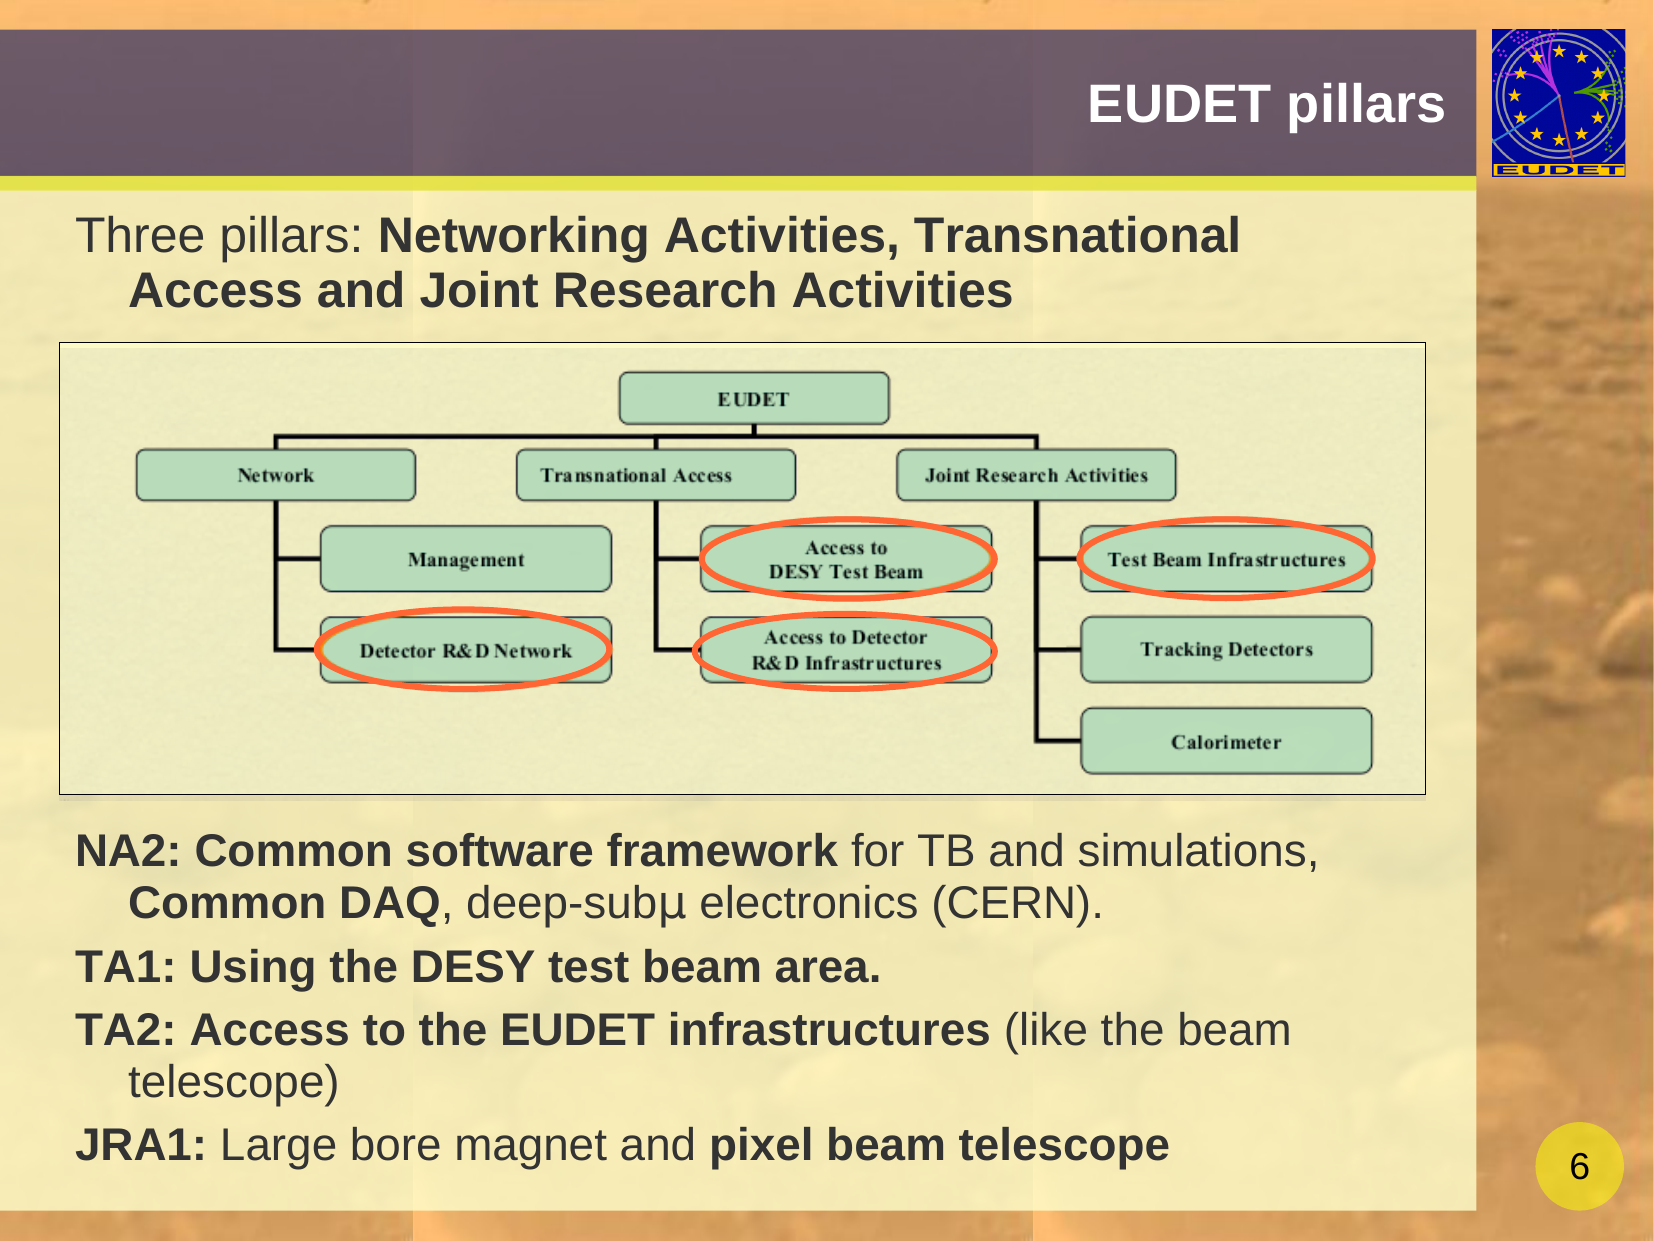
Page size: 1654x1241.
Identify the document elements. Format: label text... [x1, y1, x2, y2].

list Three pillars: Networking Activities, Transnational Access and Joint Research Activities [75, 206, 1413, 338]
picture [59, 348, 1426, 801]
picture [0, 0, 1654, 1241]
list NA2: Common software framework for TB and simulations, Common DAQ, deep-subμ electronics (CERN). TA1: Using the DESY test beam area. TA2: Access to the EUDET infrastructures (like the beam telescope) JRA1: Large bore magnet and pixel beam telescope [75, 825, 1413, 1171]
text_box [59, 342, 1426, 348]
title EUDET pillars [29, 59, 1447, 148]
